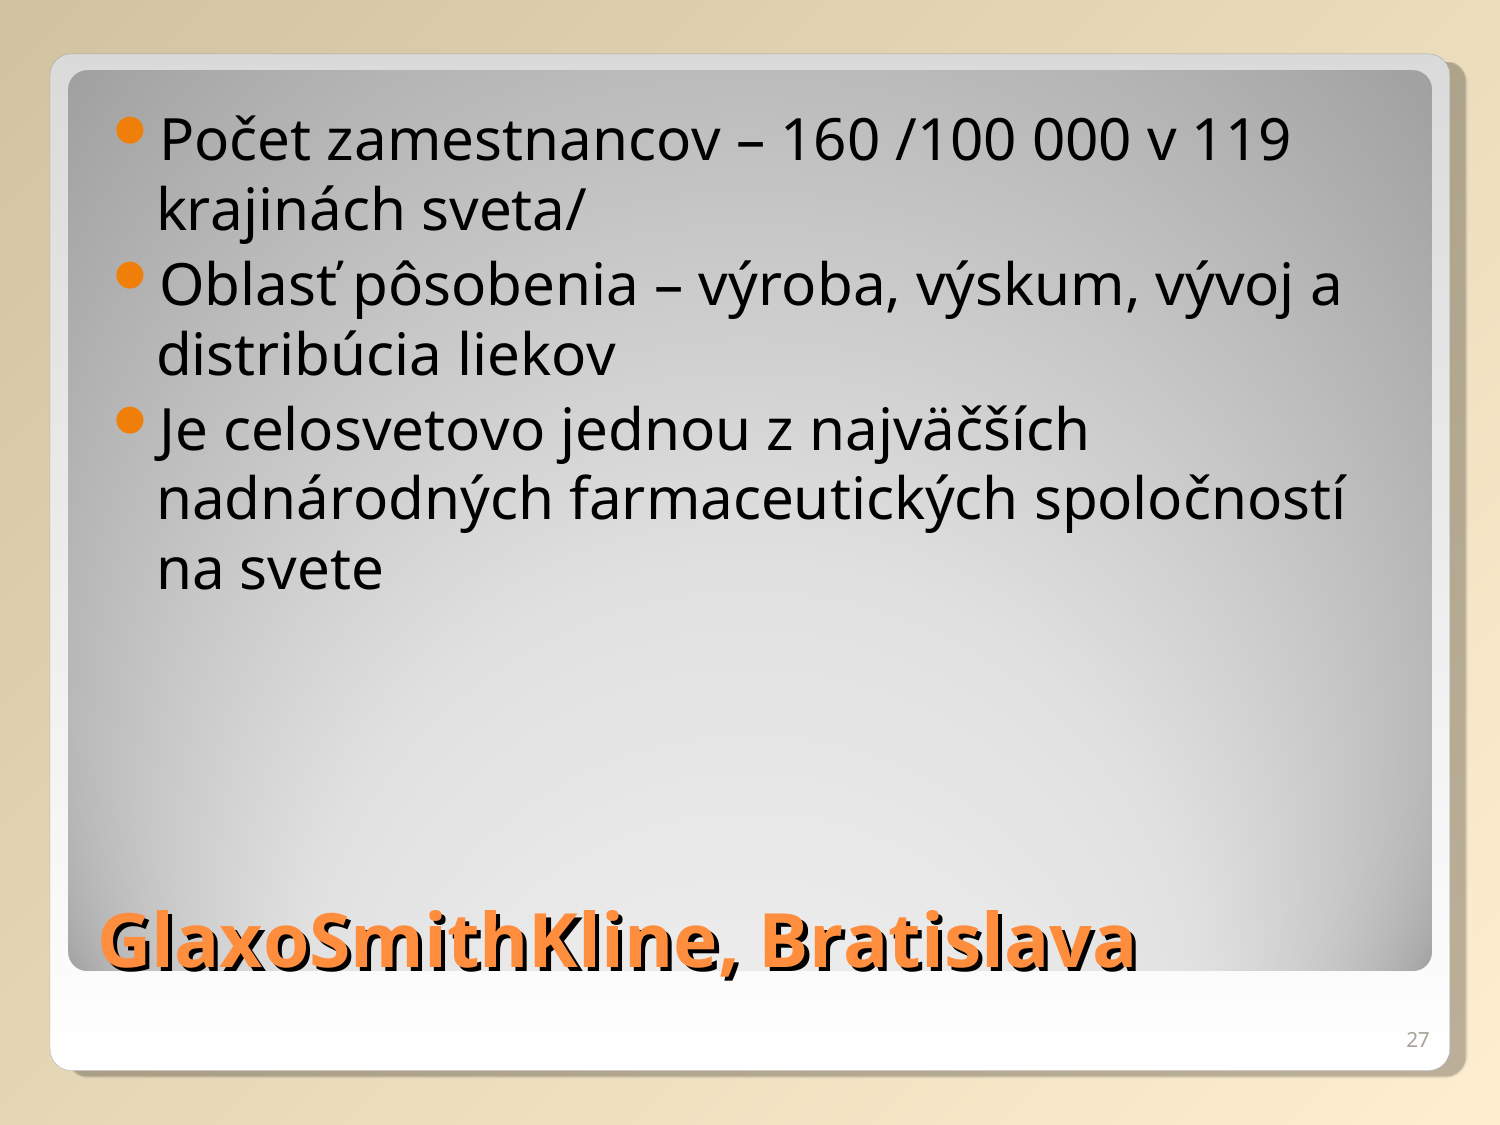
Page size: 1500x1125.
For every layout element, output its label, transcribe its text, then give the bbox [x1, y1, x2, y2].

text_box <number> [1369, 1002, 1445, 1063]
list Počet zamestnancov – 160 /100 000 v 119 krajinách sveta/ Oblasť pôsobenia – výroba, výskum, vývoj a distribúcia liekov Je celosvetovo jednou z najväčších nadnárodných farmaceutických spoločností na svete [82, 86, 1426, 774]
title GlaxoSmithKline, Bratislava [82, 817, 1426, 991]
picture [67, 69, 1433, 972]
